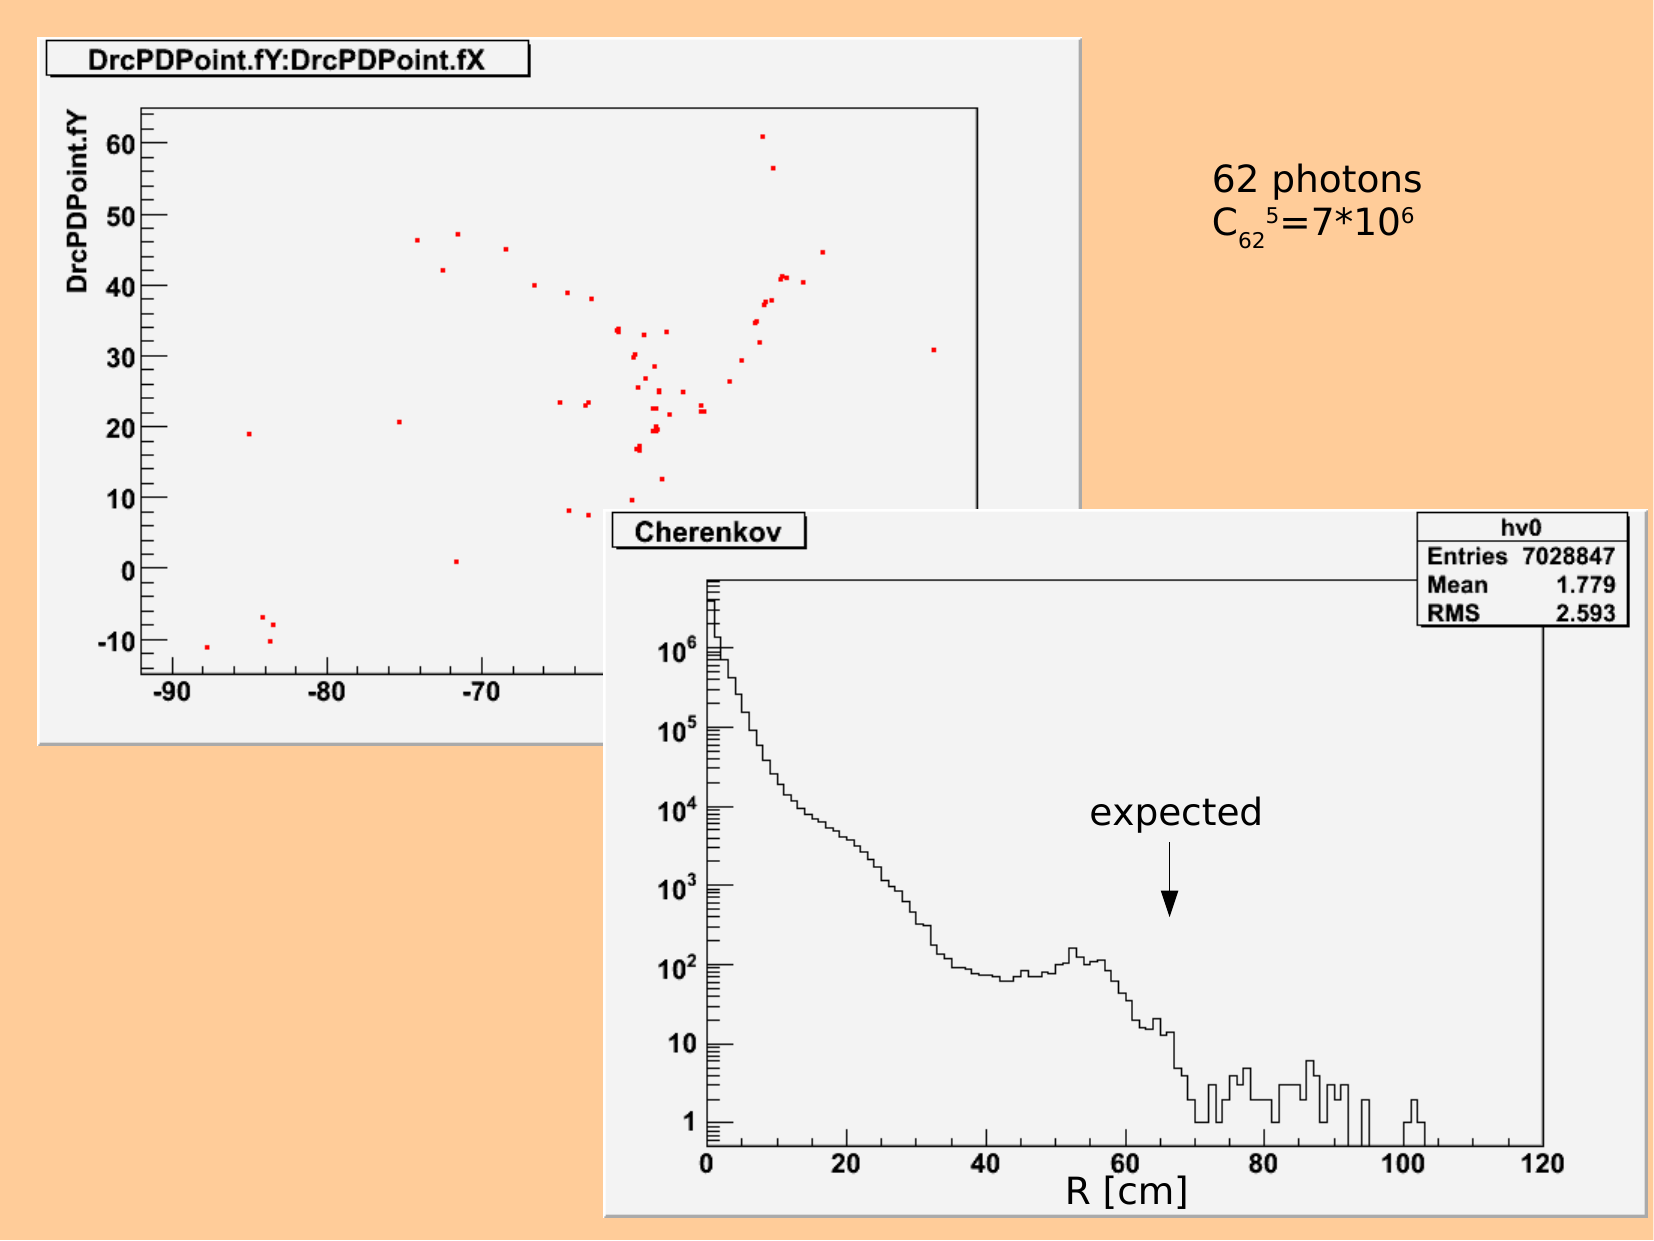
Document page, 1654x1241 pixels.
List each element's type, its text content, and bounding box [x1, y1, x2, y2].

text_box expected [1074, 783, 1279, 843]
text_box 62 photons C625=7*106 [1197, 150, 1438, 261]
picture [37, 37, 1648, 1218]
text_box R [cm] [1050, 1162, 1205, 1221]
